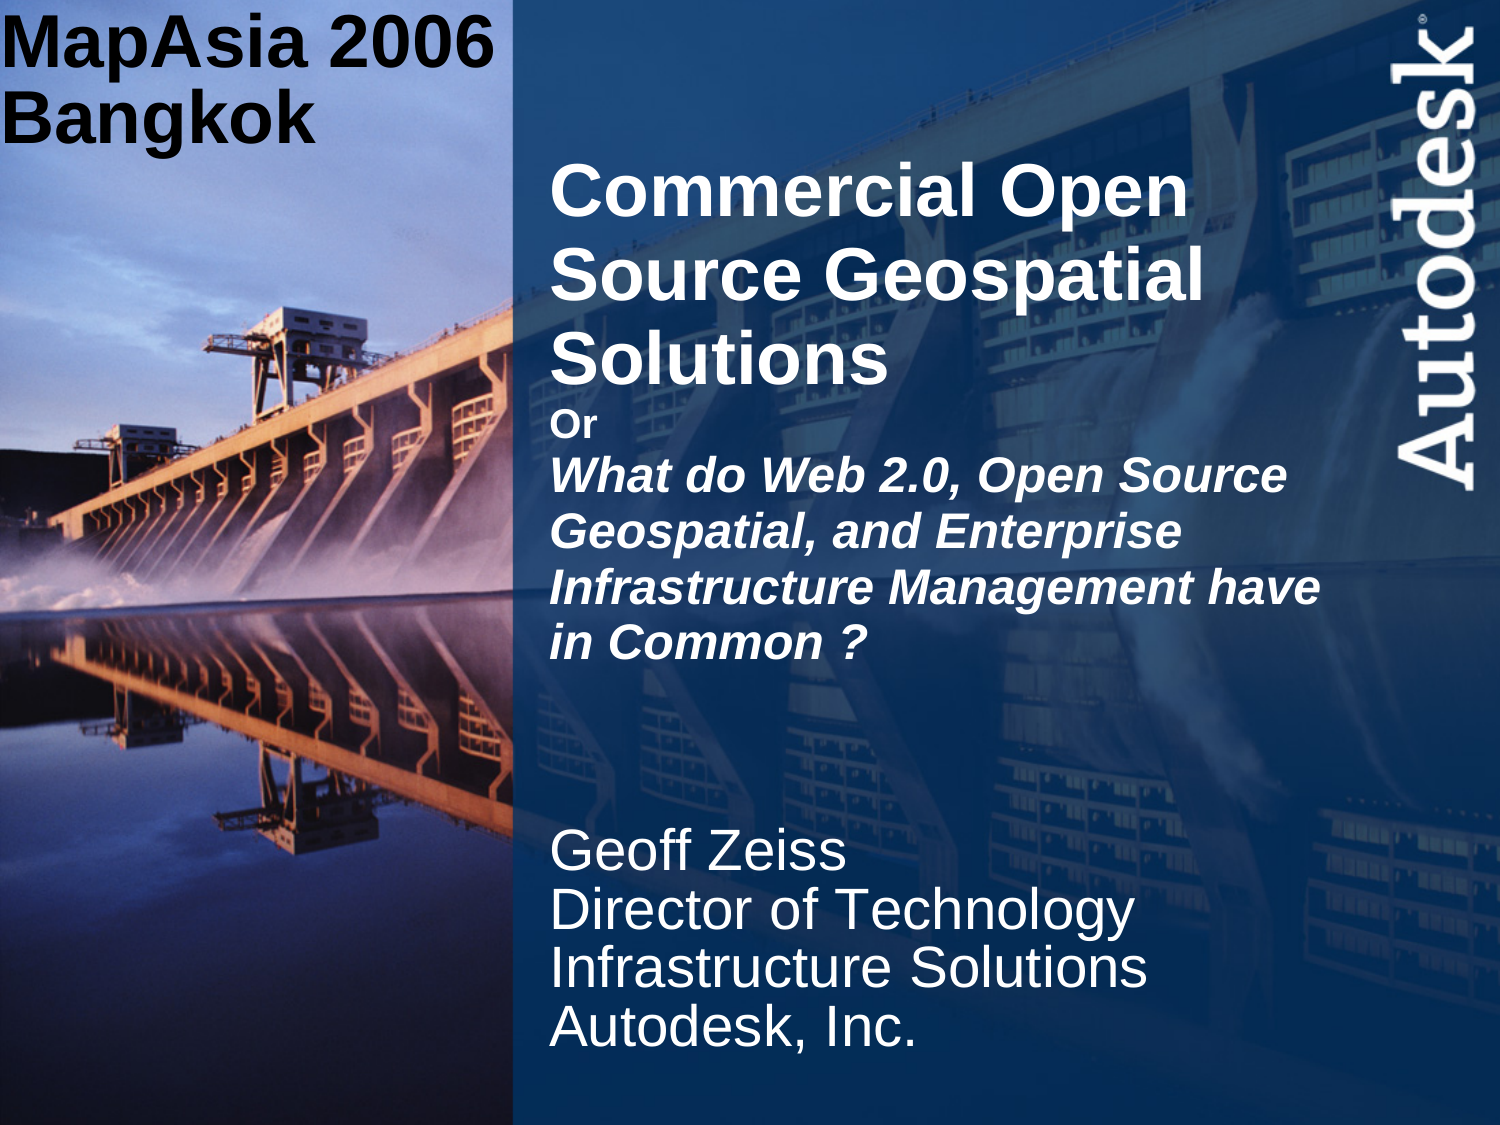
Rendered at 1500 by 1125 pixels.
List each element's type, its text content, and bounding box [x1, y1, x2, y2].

subtitle Geoff Zeiss Director of Technology Infrastructure Solutions Autodesk, Inc. [549, 812, 1437, 1125]
picture [0, 0, 1500, 1125]
text_box MapAsia 2006 Bangkok [0, 0, 514, 166]
text_box Commercial Open Source Geospatial Solutions Or What do Web 2.0, Open Source Geospatial, and Enterprise Infrastructure Management have in Common ? [549, 148, 1376, 812]
